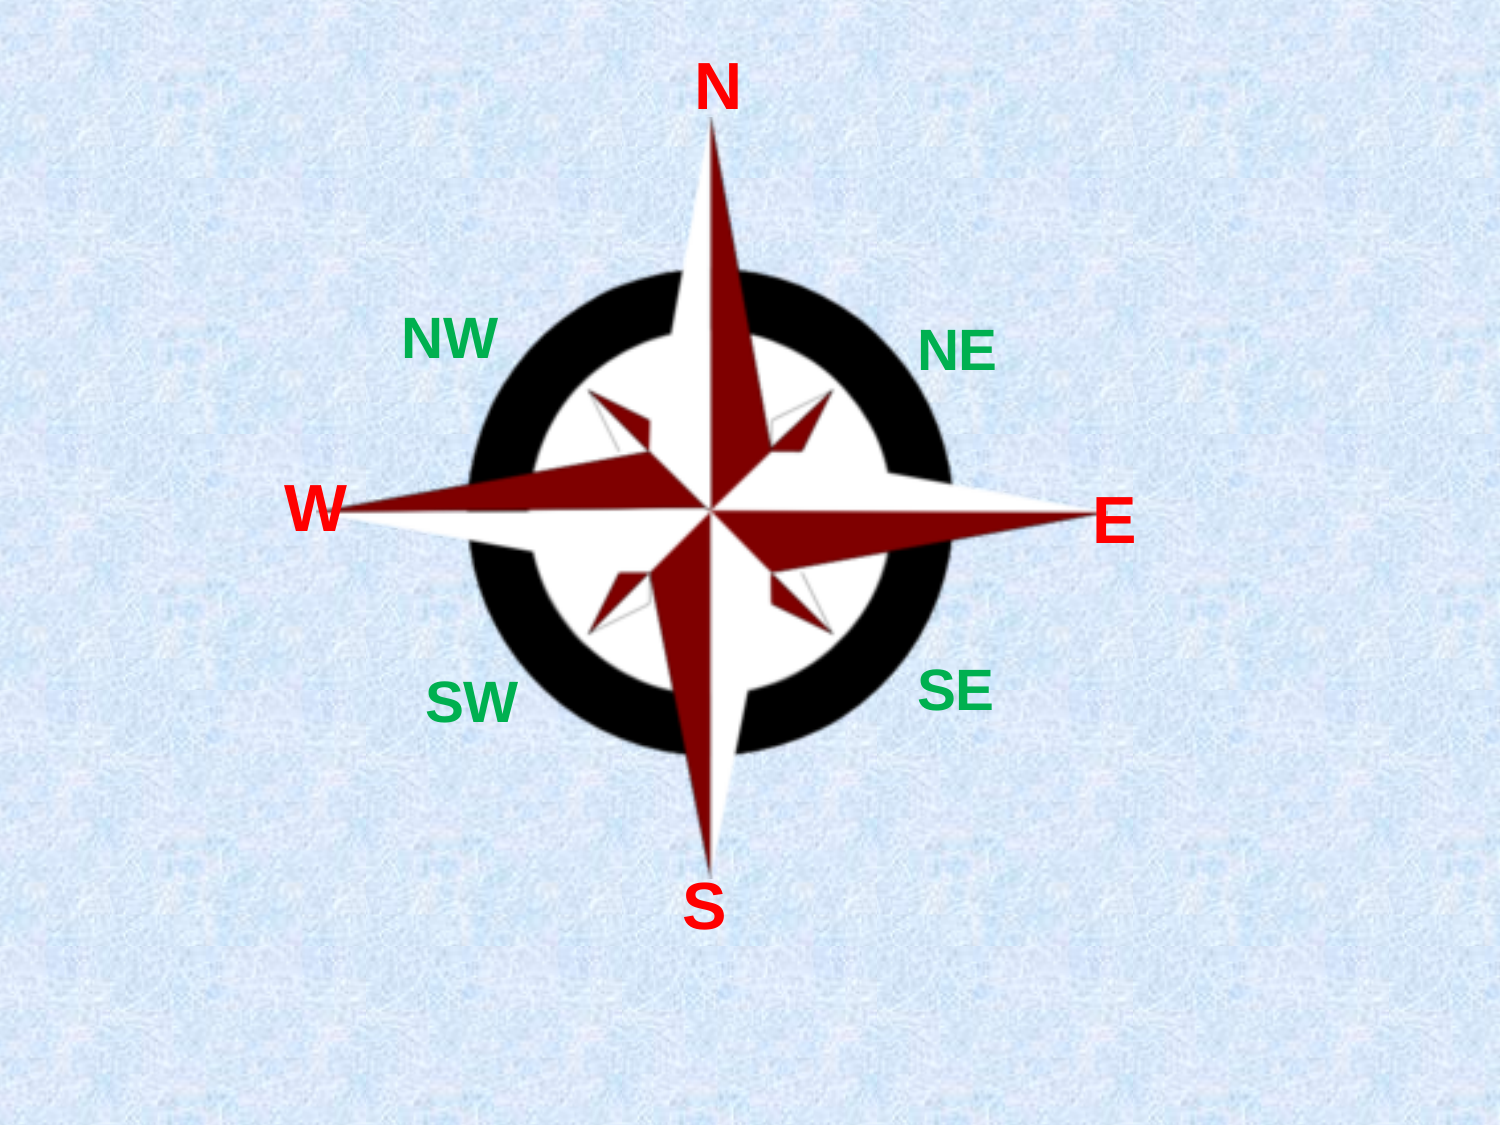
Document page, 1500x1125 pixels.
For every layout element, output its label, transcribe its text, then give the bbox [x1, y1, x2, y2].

picture [0, 0, 1500, 1125]
text_box W [269, 456, 376, 553]
text_box NW [386, 292, 528, 379]
text_box S [667, 855, 751, 951]
text_box NE [902, 304, 1055, 391]
text_box E [1078, 468, 1172, 565]
text_box SW [410, 656, 575, 742]
text_box N [679, 35, 797, 131]
text_box SE [902, 644, 1032, 730]
